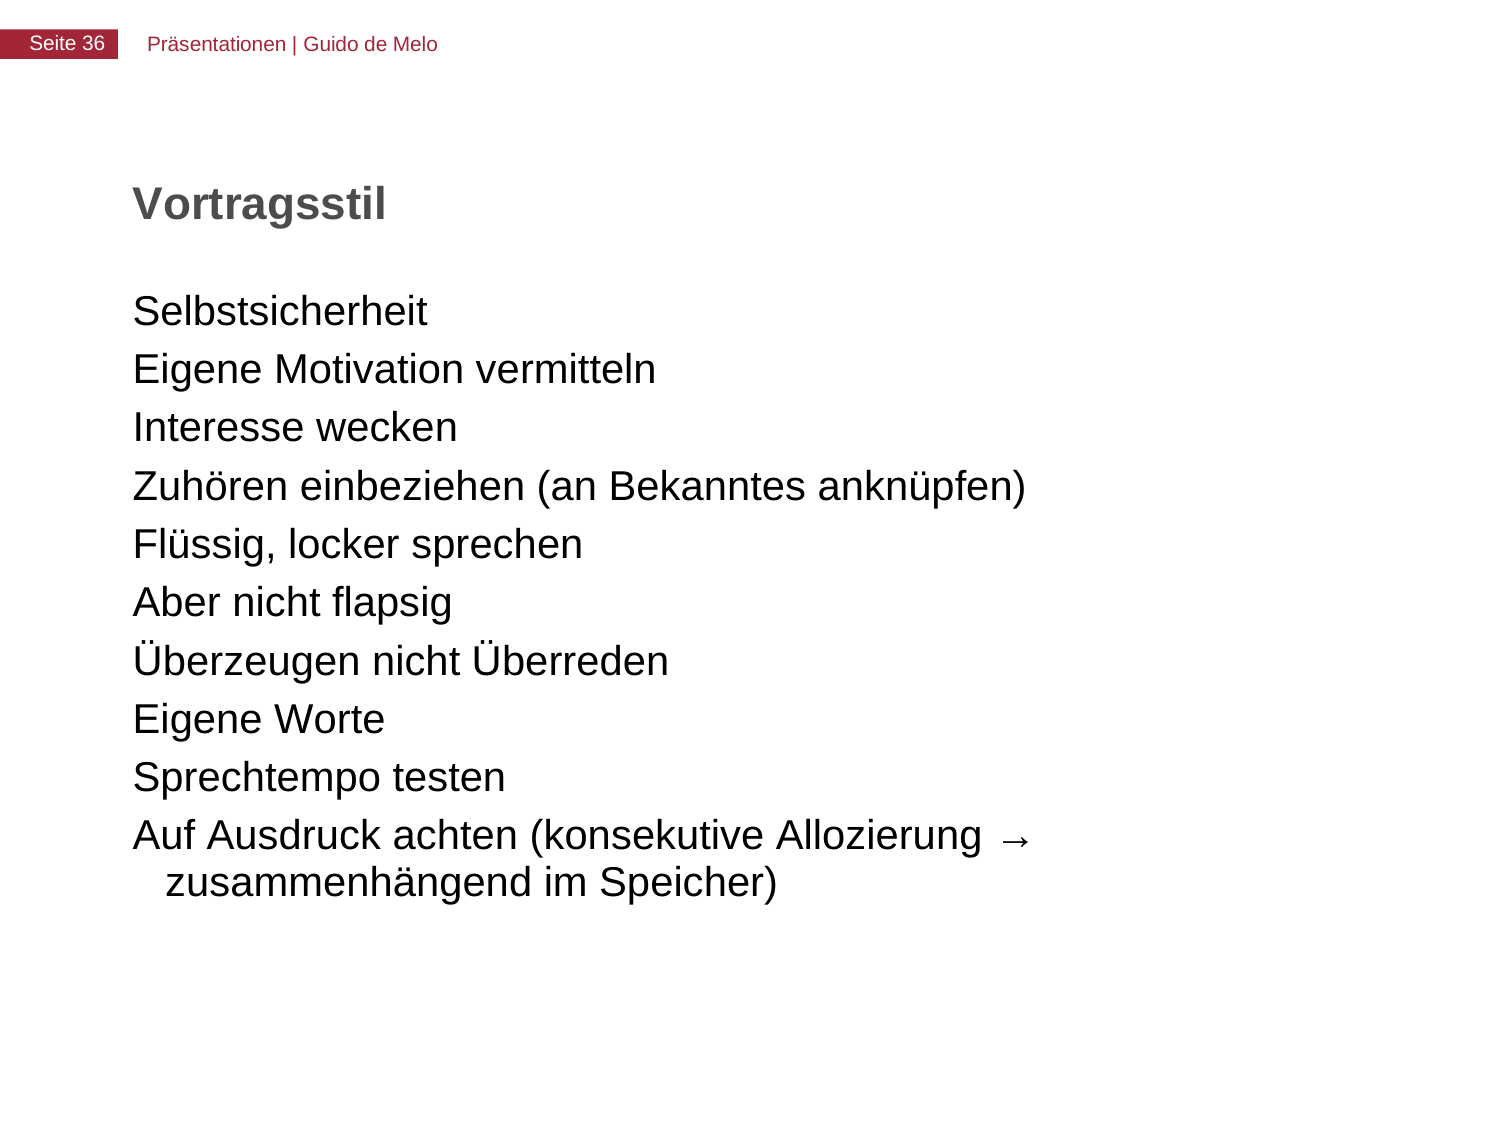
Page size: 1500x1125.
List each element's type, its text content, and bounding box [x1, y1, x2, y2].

title Vortragsstil [132, 149, 1413, 258]
list Selbstsicherheit Eigene Motivation vermitteln Interesse wecken Zuhören einbeziehen (an Bekanntes anknüpfen) Flüssig, locker sprechen Aber nicht flapsig Überzeugen nicht Überreden Eigene Worte Sprechtempo testen Auf Ausdruck achten (konsekutive Allozierung → zusammenhängend im Speicher) [132, 287, 1371, 909]
